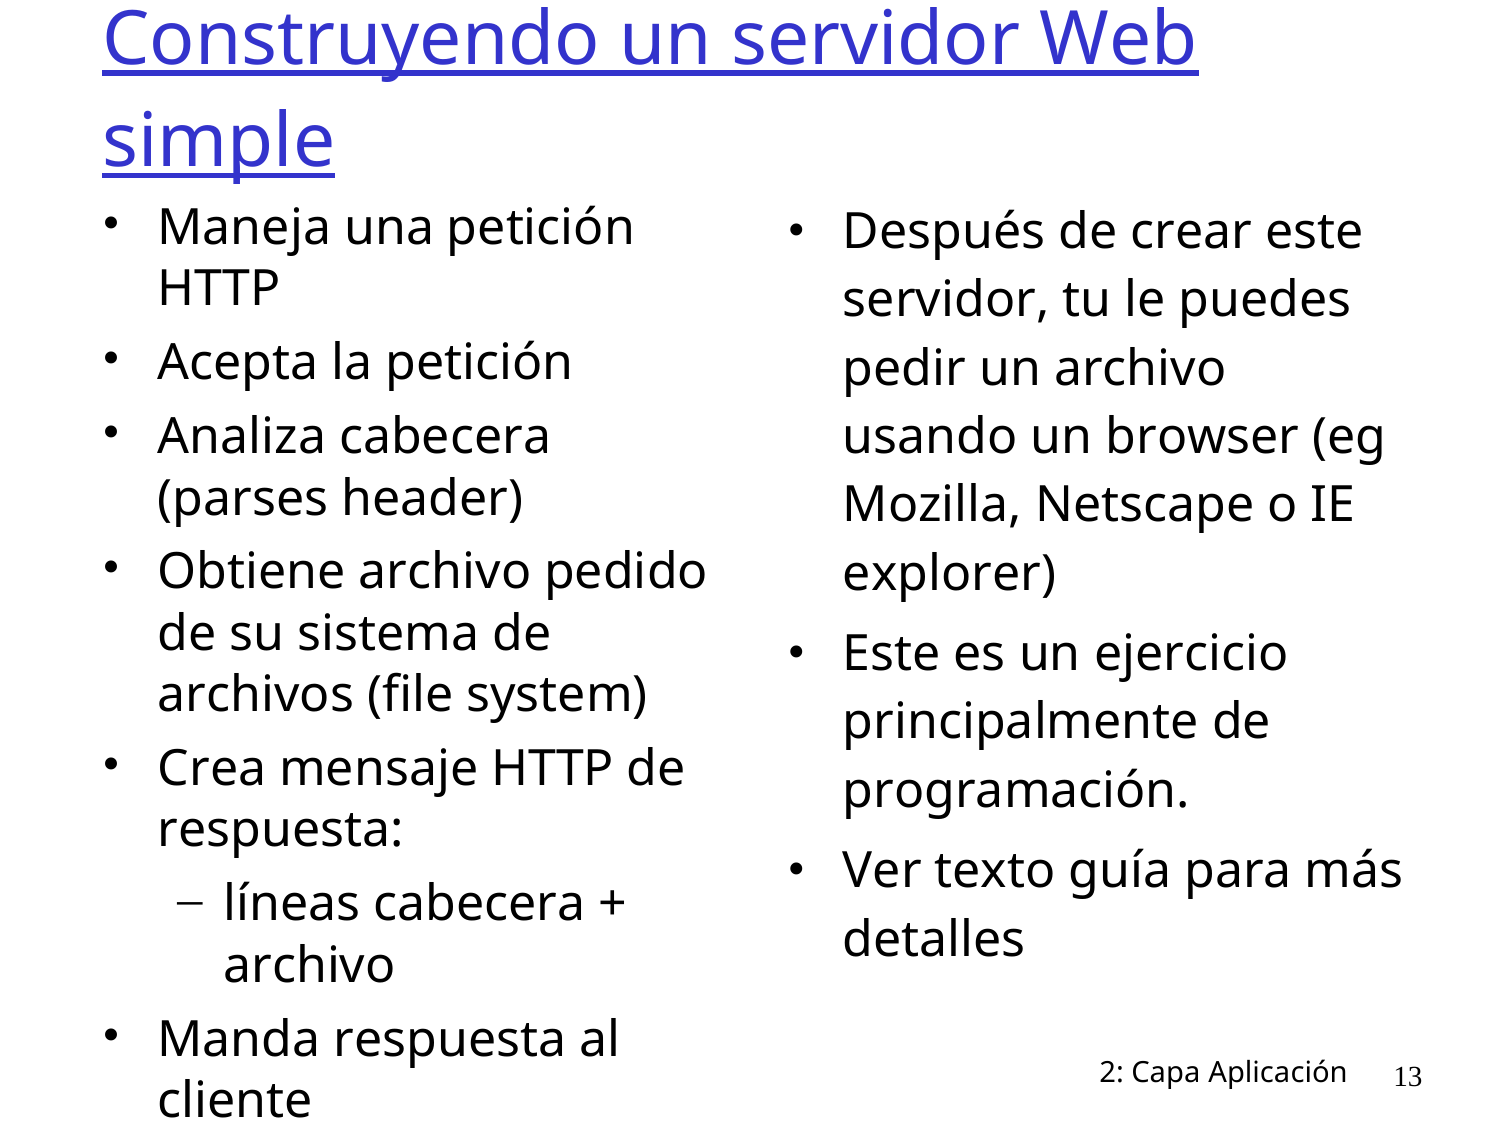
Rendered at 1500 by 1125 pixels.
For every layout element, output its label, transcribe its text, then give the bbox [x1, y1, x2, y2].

list Maneja una petición HTTP Acepta la petición Analiza cabecera (parses header)‏ Obtiene archivo pedido de su sistema de archivos (file system)‏ Crea mensaje HTTP de respuesta: líneas cabecera + archivo Manda respuesta al cliente [87, 187, 741, 1070]
title Construyendo un servidor Web simple [87, 0, 1426, 182]
list Después de crear este servidor, tu le puedes pedir un archivo usando un browser (eg Mozilla, Netscape o IE explorer)‏ Este es un ejercicio principalmente de programación. Ver texto guía para más detalles [772, 187, 1426, 1066]
